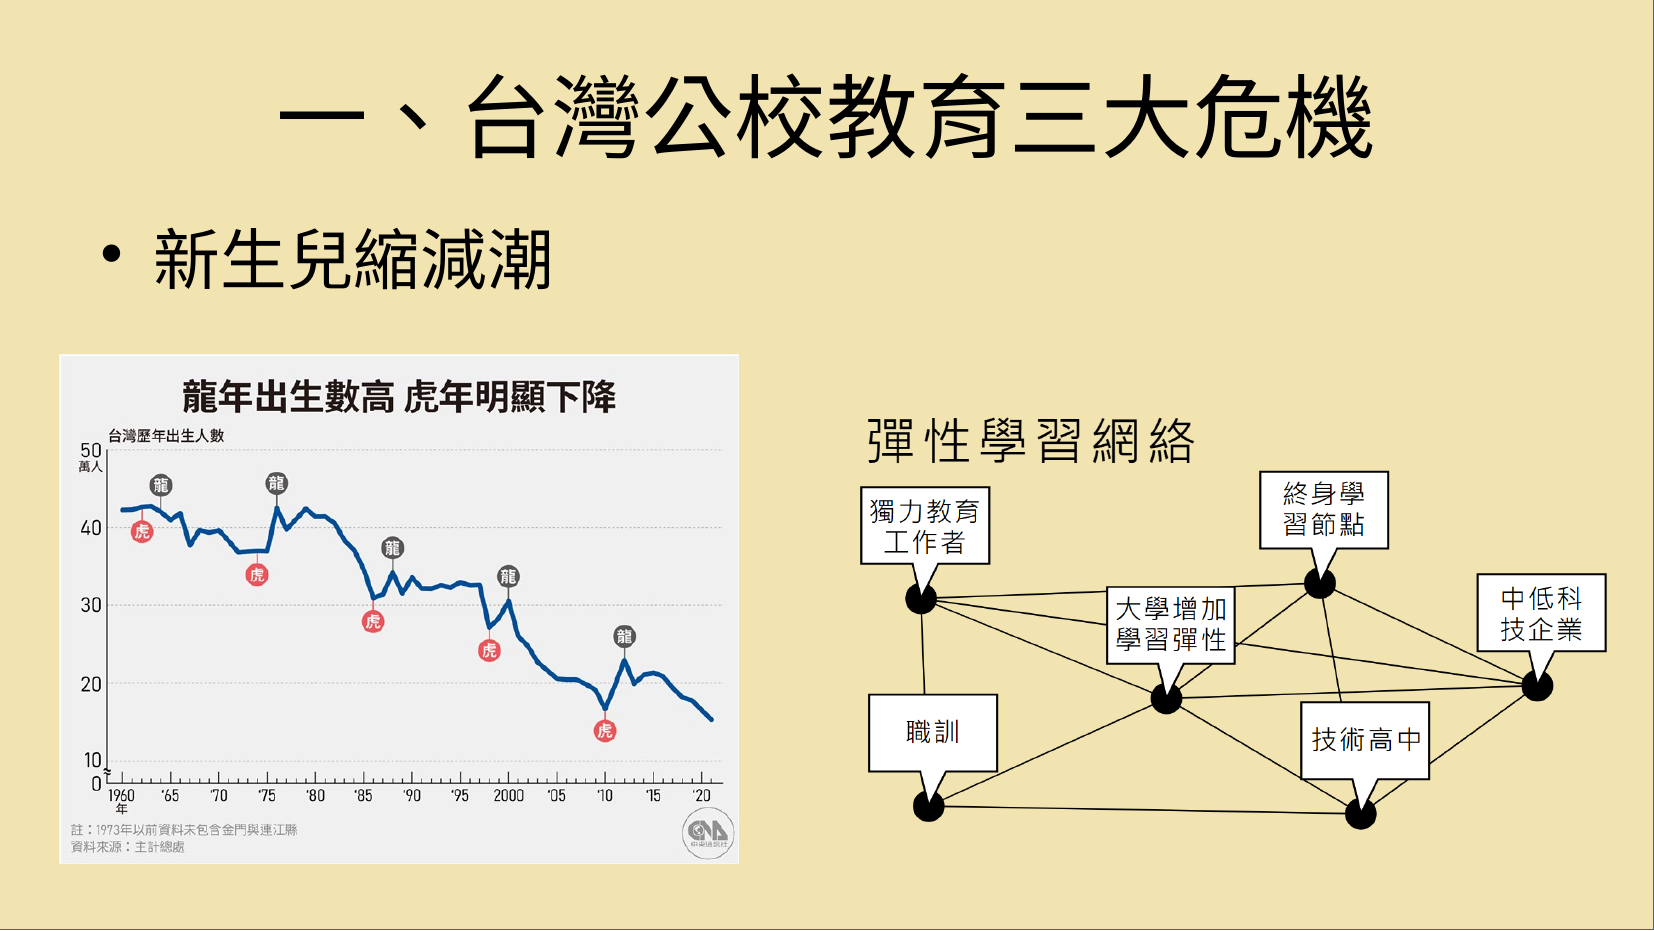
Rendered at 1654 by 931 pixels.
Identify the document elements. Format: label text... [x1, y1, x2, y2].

title 一、台灣公校教育三大危機 [82, 37, 1571, 193]
list 新生兒縮減潮 [82, 217, 1571, 757]
picture [59, 354, 739, 864]
picture [844, 383, 1624, 857]
